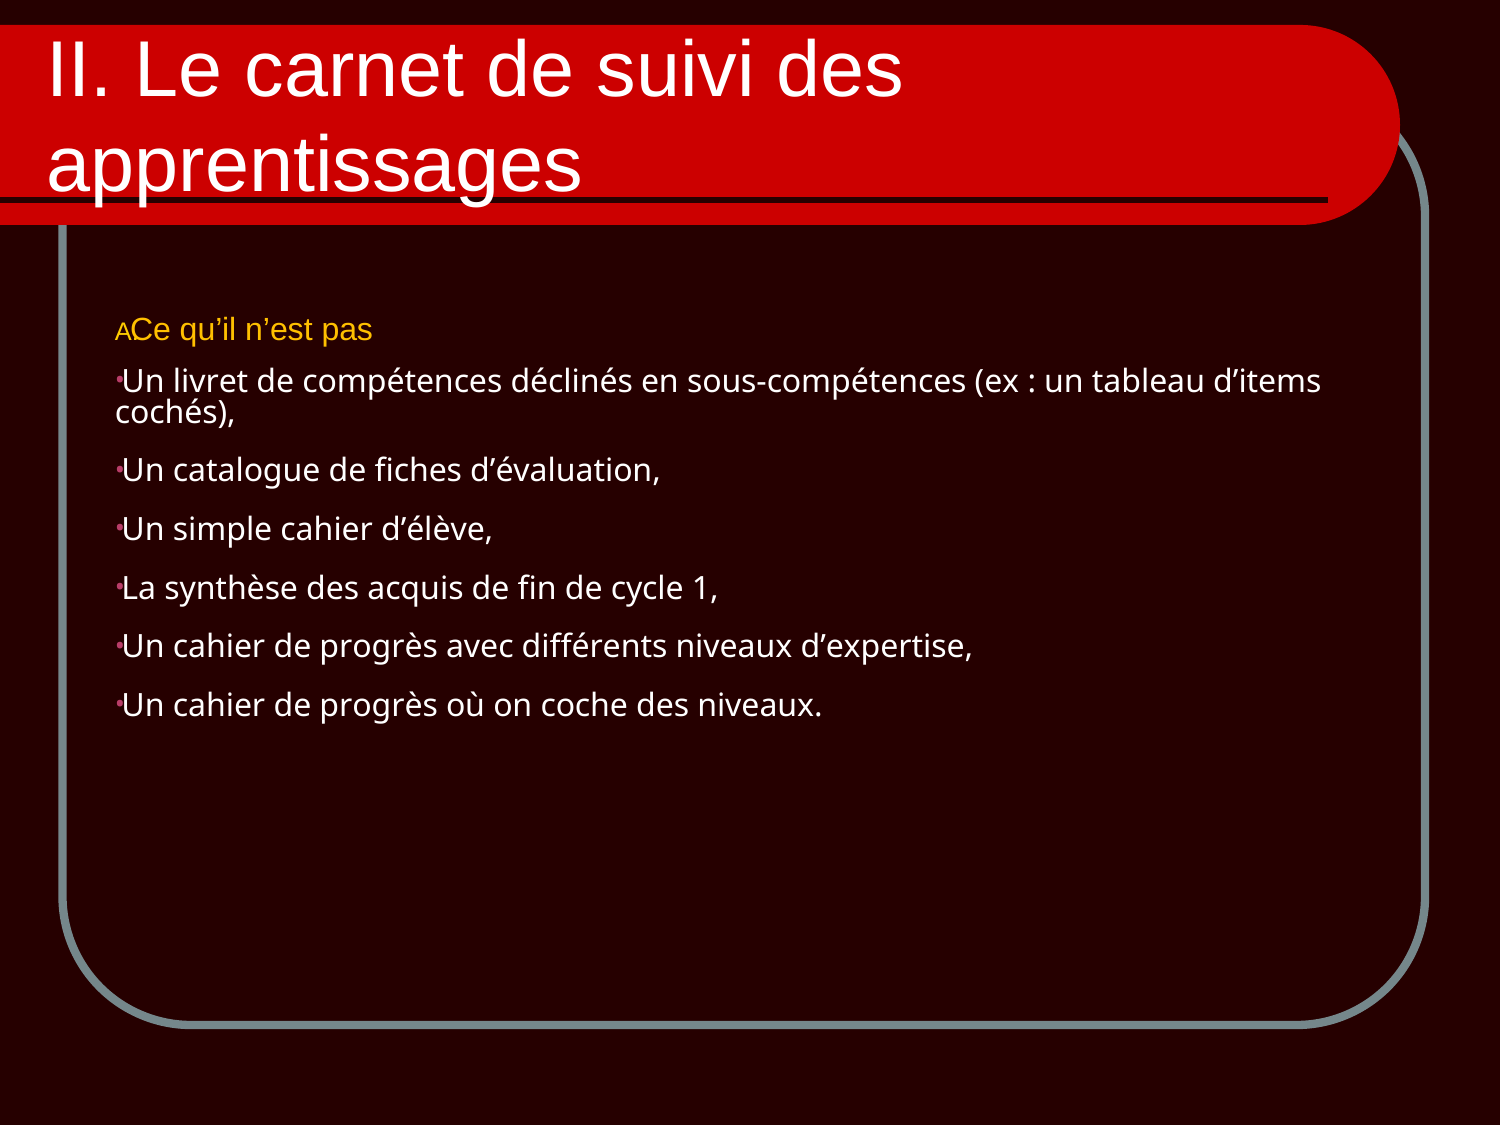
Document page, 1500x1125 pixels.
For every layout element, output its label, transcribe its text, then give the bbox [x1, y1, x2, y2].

list Ce qu’il n’est pas Un livret de compétences déclinés en sous-compétences (ex : un tableau d’items cochés), Un catalogue de fiches d’évaluation, Un simple cahier d’élève, La synthèse des acquis de fin de cycle 1, Un cahier de progrès avec différents niveaux d’expertise, Un cahier de progrès où on coche des niveaux. [99, 262, 1401, 965]
title II. Le carnet de suivi des apprentissages [31, 37, 1347, 188]
